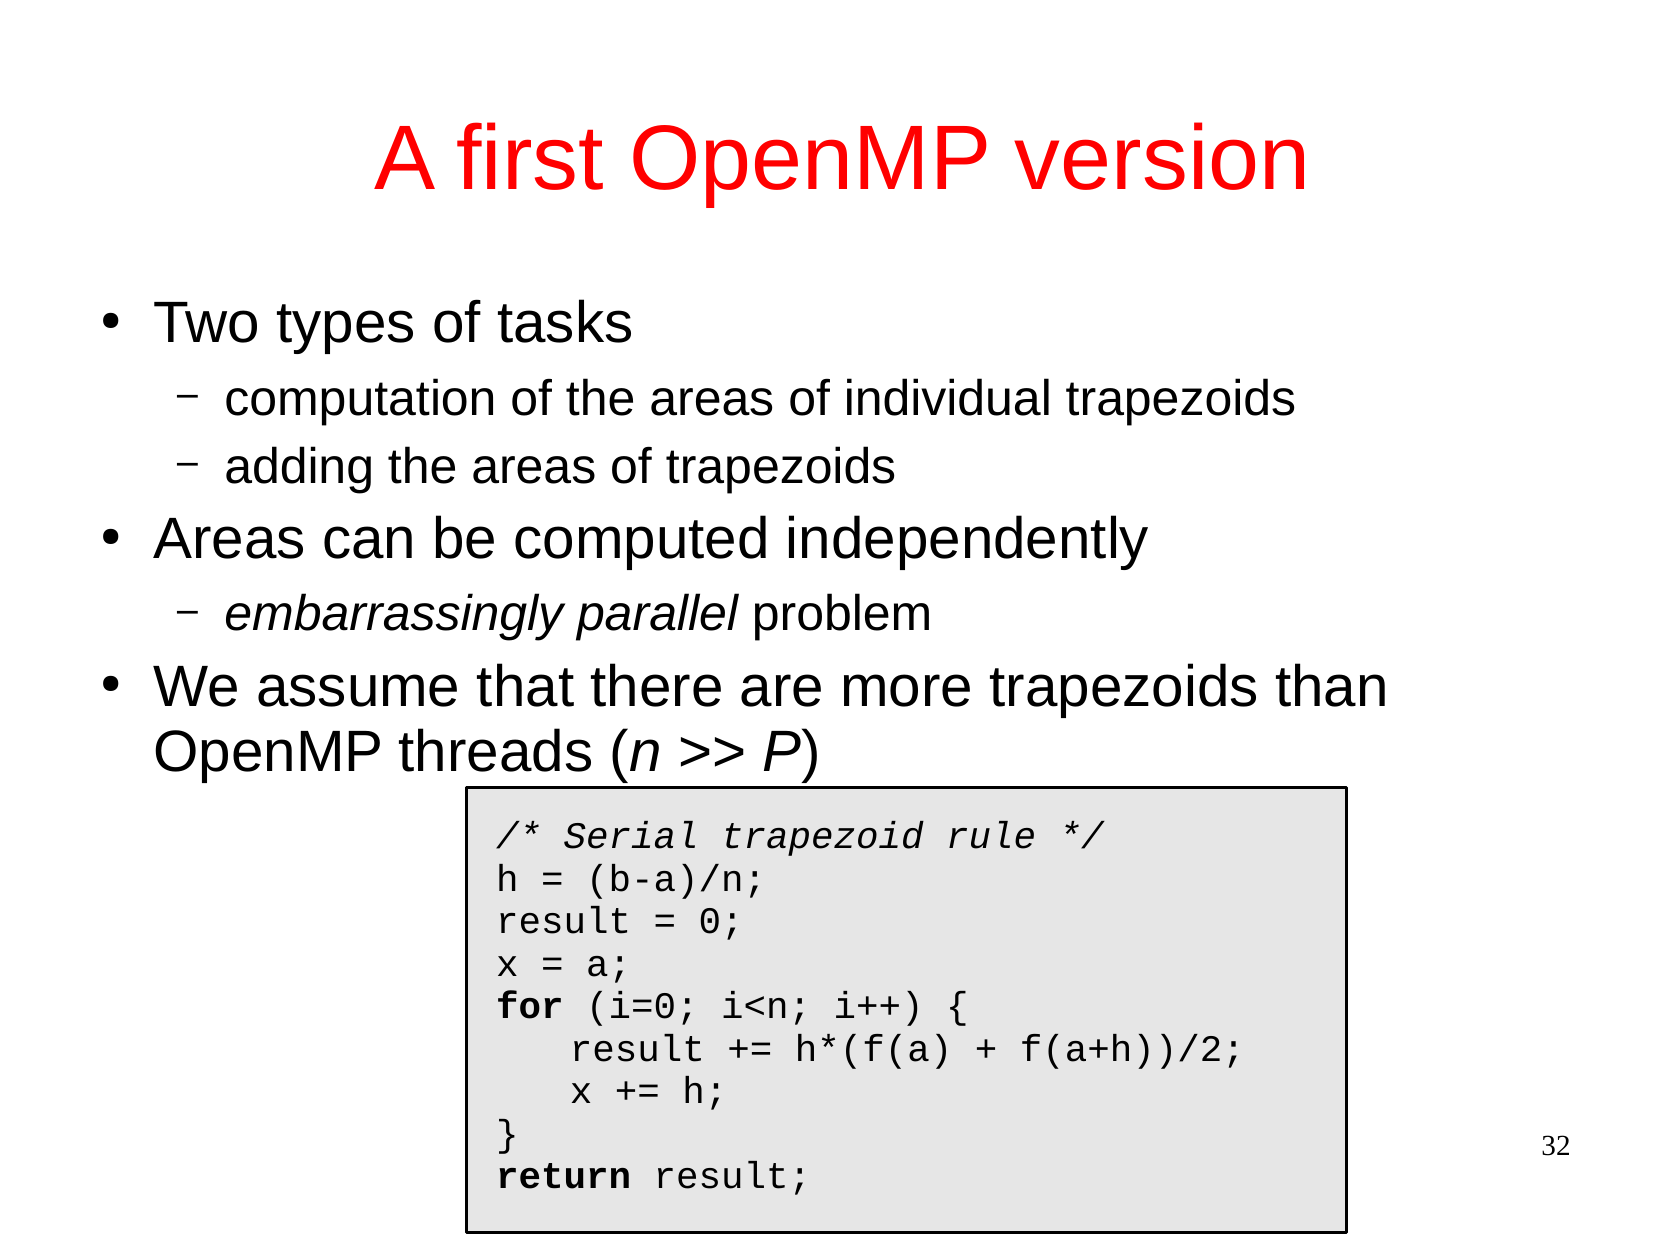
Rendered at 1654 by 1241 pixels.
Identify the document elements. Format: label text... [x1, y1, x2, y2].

title A first OpenMP version [82, 49, 1571, 257]
list Two types of tasks computation of the areas of individual trapezoids adding the areas of trapezoids Areas can be computed independently embarrassingly parallel problem We assume that there are more trapezoids than OpenMP threads (n >> P) [82, 290, 1571, 1109]
text_box /* Serial trapezoid rule */ h = (b-a)/n; result = 0; x = a; for (i=0; i<n; i++) { result += h*(f(a) + f(a+h))/2; x += h; } return result; [466, 787, 1347, 1233]
